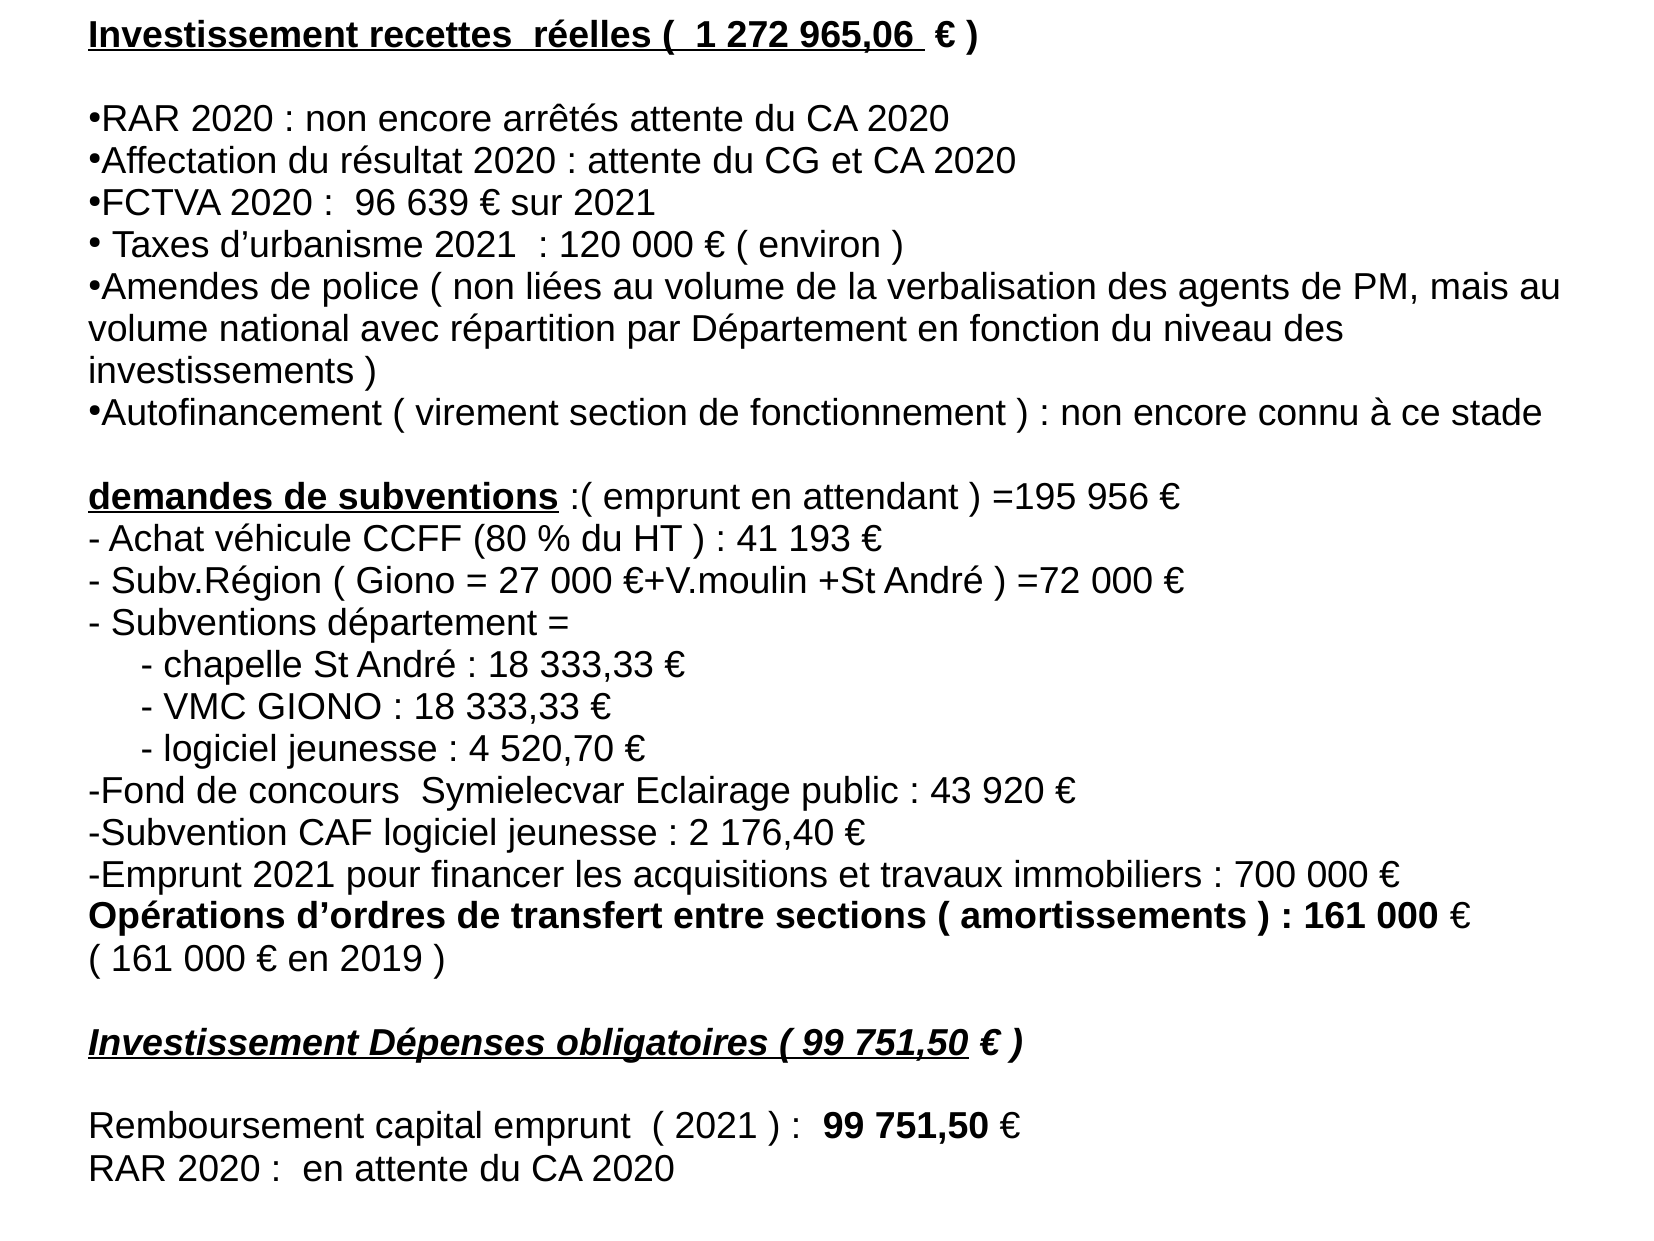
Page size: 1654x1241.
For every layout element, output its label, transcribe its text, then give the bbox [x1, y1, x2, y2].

text_box Investissement recettes réelles ( 1 272 965,06 € ) RAR 2020 : non encore arrêtés attente du CA 2020 Affectation du résultat 2020 : attente du CG et CA 2020 FCTVA 2020 : 96 639 € sur 2021 Taxes d’urbanisme 2021 : 120 000 € ( environ ) Amendes de police ( non liées au volume de la verbalisation des agents de PM, mais au volume national avec répartition par Département en fonction du niveau des investissements ) Autofinancement ( virement section de fonctionnement ) : non encore connu à ce stade demandes de subventions :( emprunt en attendant ) =195 956 € - Achat véhicule CCFF (80 % du HT ) : 41 193 € - Subv.Région ( Giono = 27 000 €+V.moulin +St André ) =72 000 € - Subventions département = - chapelle St André : 18 333,33 € - VMC GIONO : 18 333,33 € - logiciel jeunesse : 4 520,70 € -Fond de concours Symielecvar Eclairage public : 43 920 € -Subvention CAF logiciel jeunesse : 2 176,40 € -Emprunt 2021 pour financer les acquisitions et travaux immobiliers : 700 000 € Opérations d’ordres de transfert entre sections ( amortissements ) : 161 000 € ( 161 000 € en 2019 ) Investissement Dépenses obligatoires ( 99 751,50 € ) Remboursement capital emprunt ( 2021 ) : 99 751,50 € RAR 2020 : en attente du CA 2020 [73, 5, 1581, 1241]
